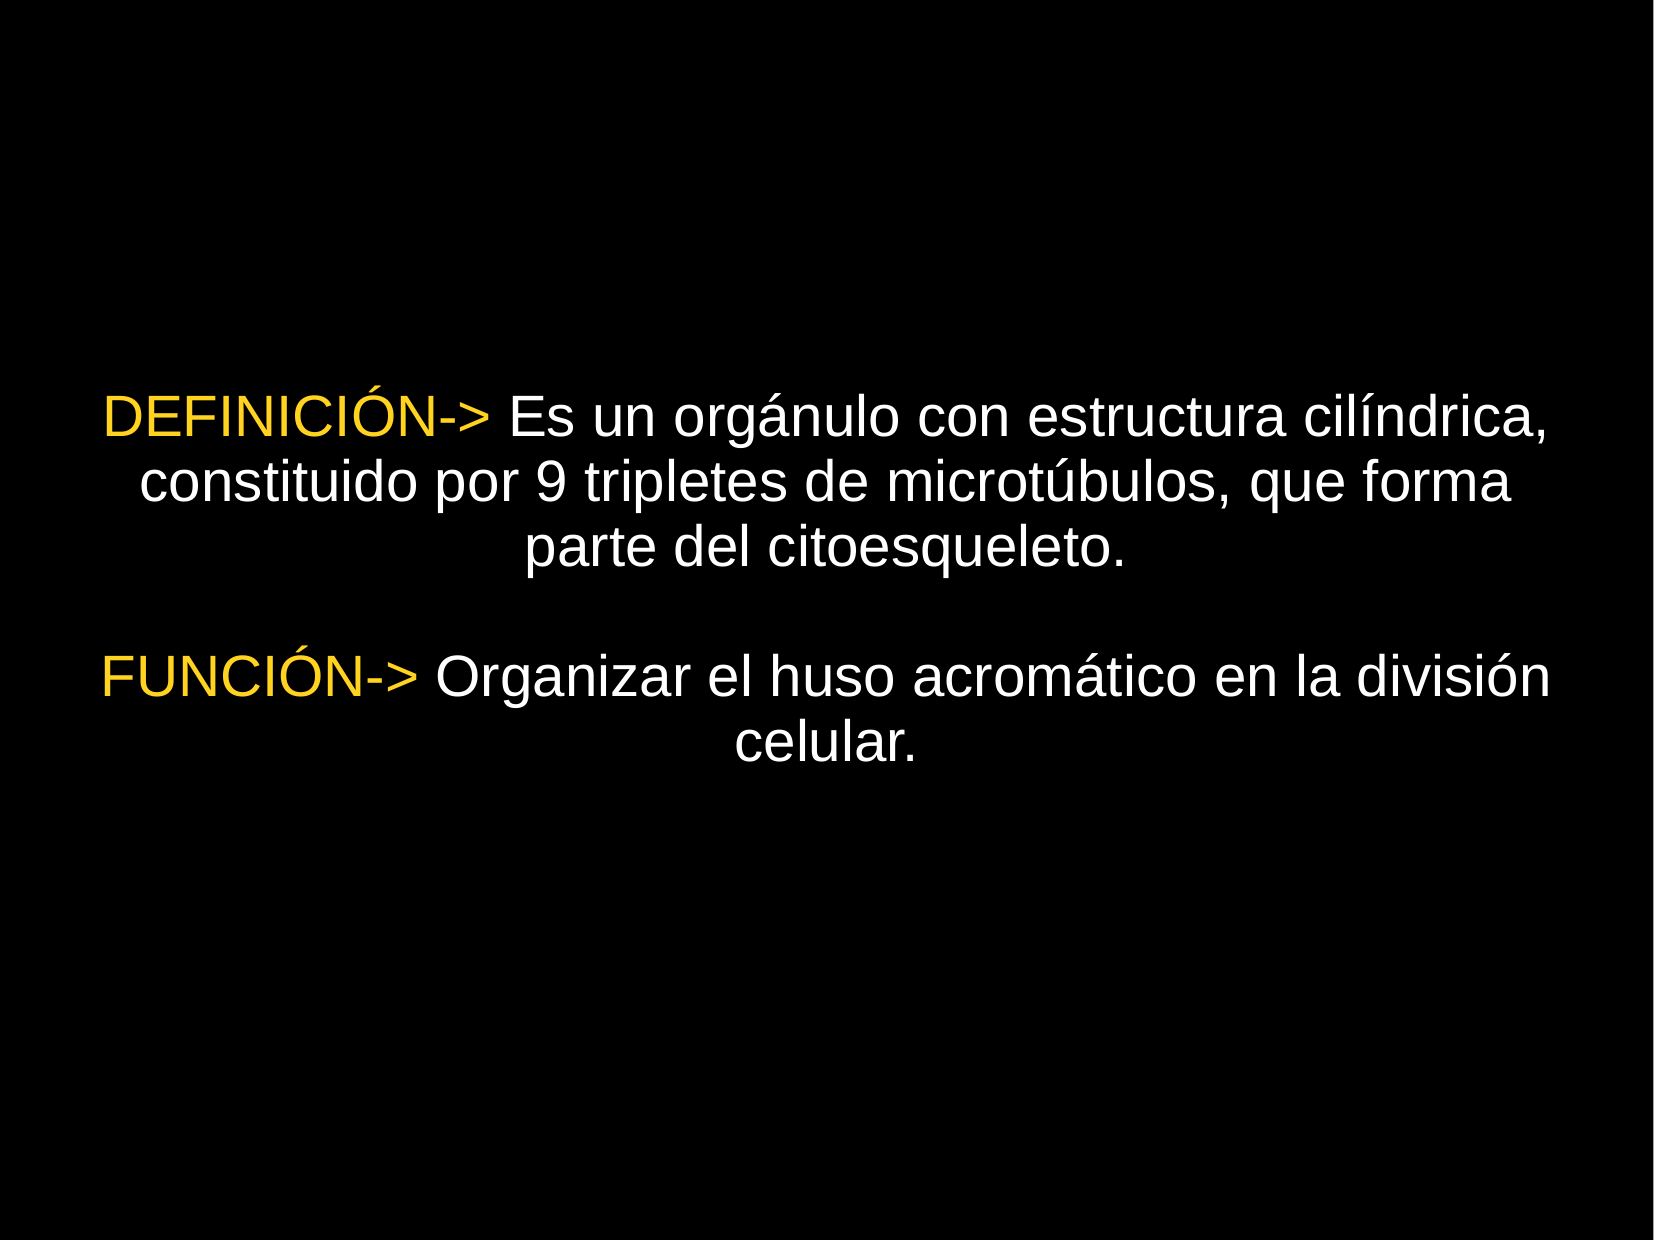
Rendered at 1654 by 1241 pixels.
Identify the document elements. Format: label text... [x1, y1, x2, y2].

subtitle DEFINICIÓN-> Es un orgánulo con estructura cilíndrica, constituido por 9 tripletes de microtúbulos, que forma parte del citoesqueleto. FUNCIÓN-> Organizar el huso acromático en la división celular. [82, 49, 1571, 1109]
